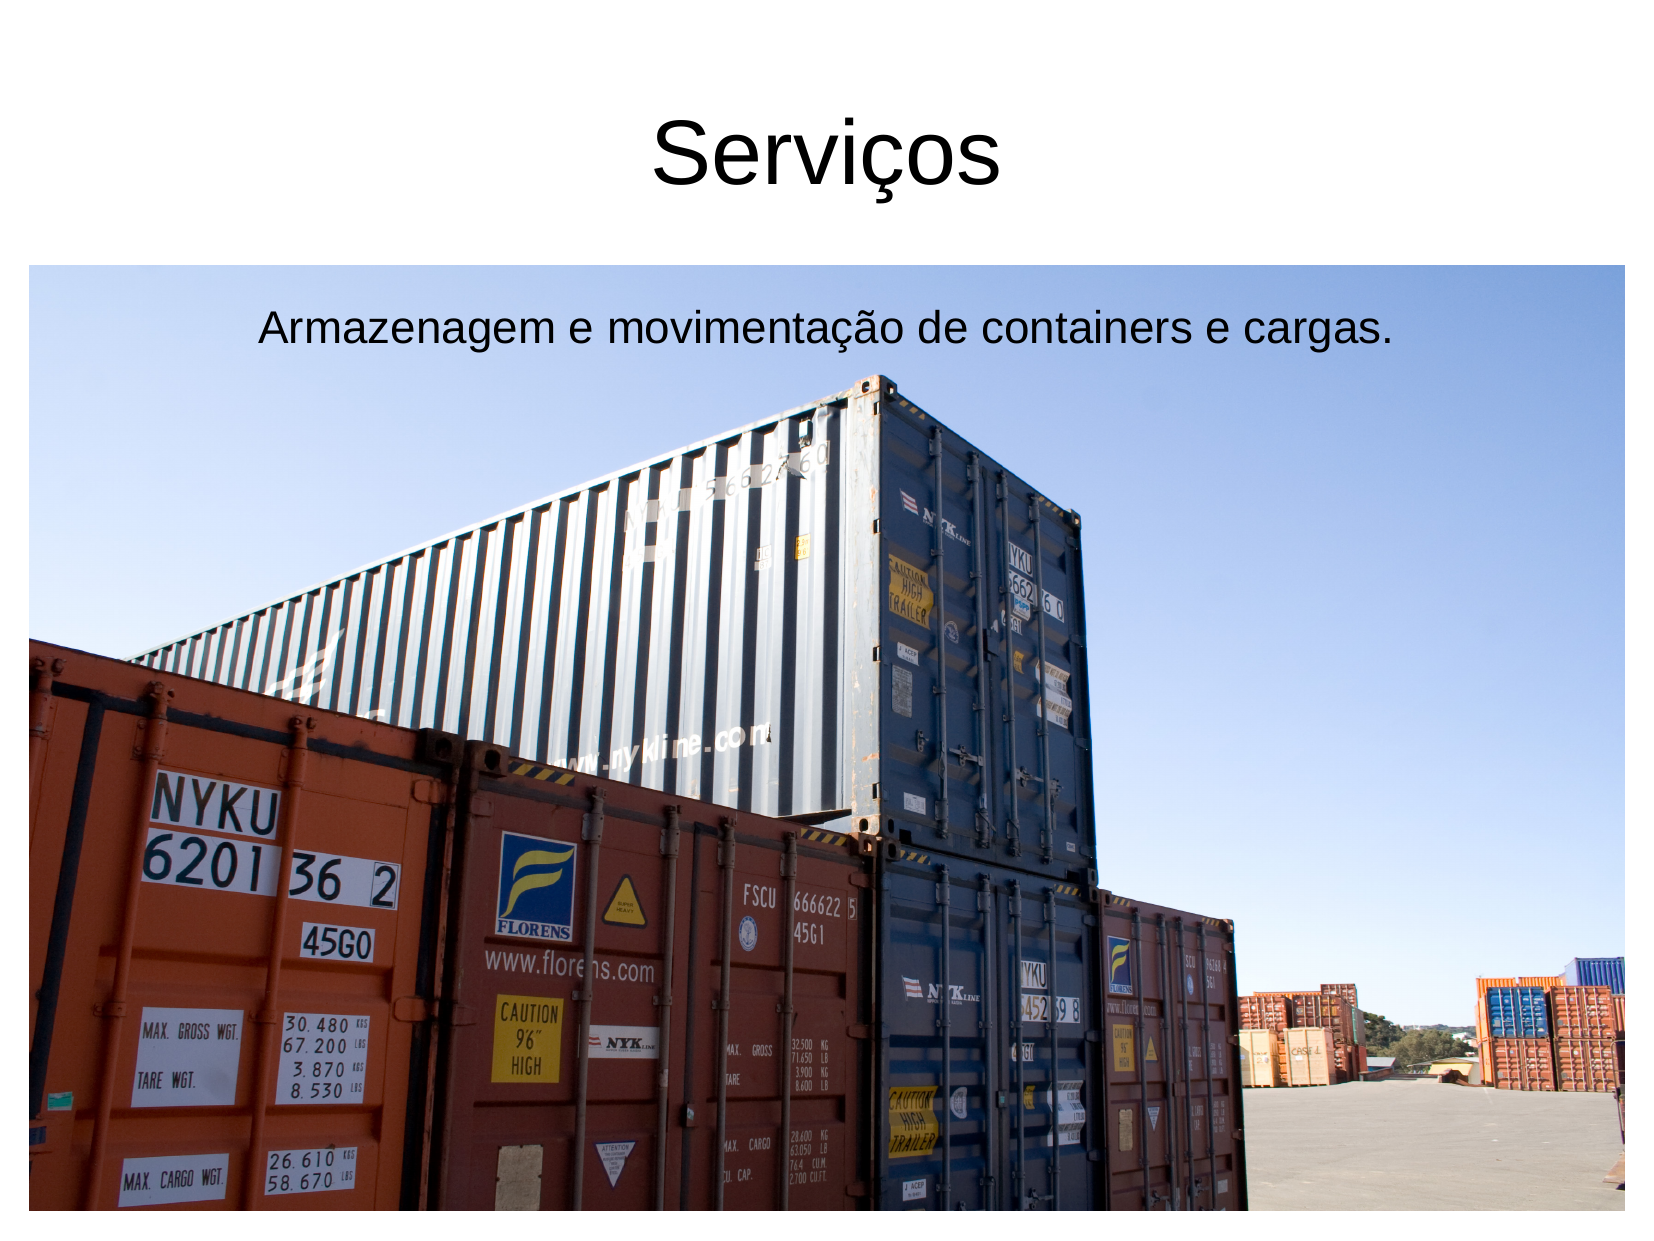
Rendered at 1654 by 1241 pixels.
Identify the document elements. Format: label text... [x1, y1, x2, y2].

title Serviços [82, 49, 1571, 257]
picture [29, 265, 1625, 1211]
